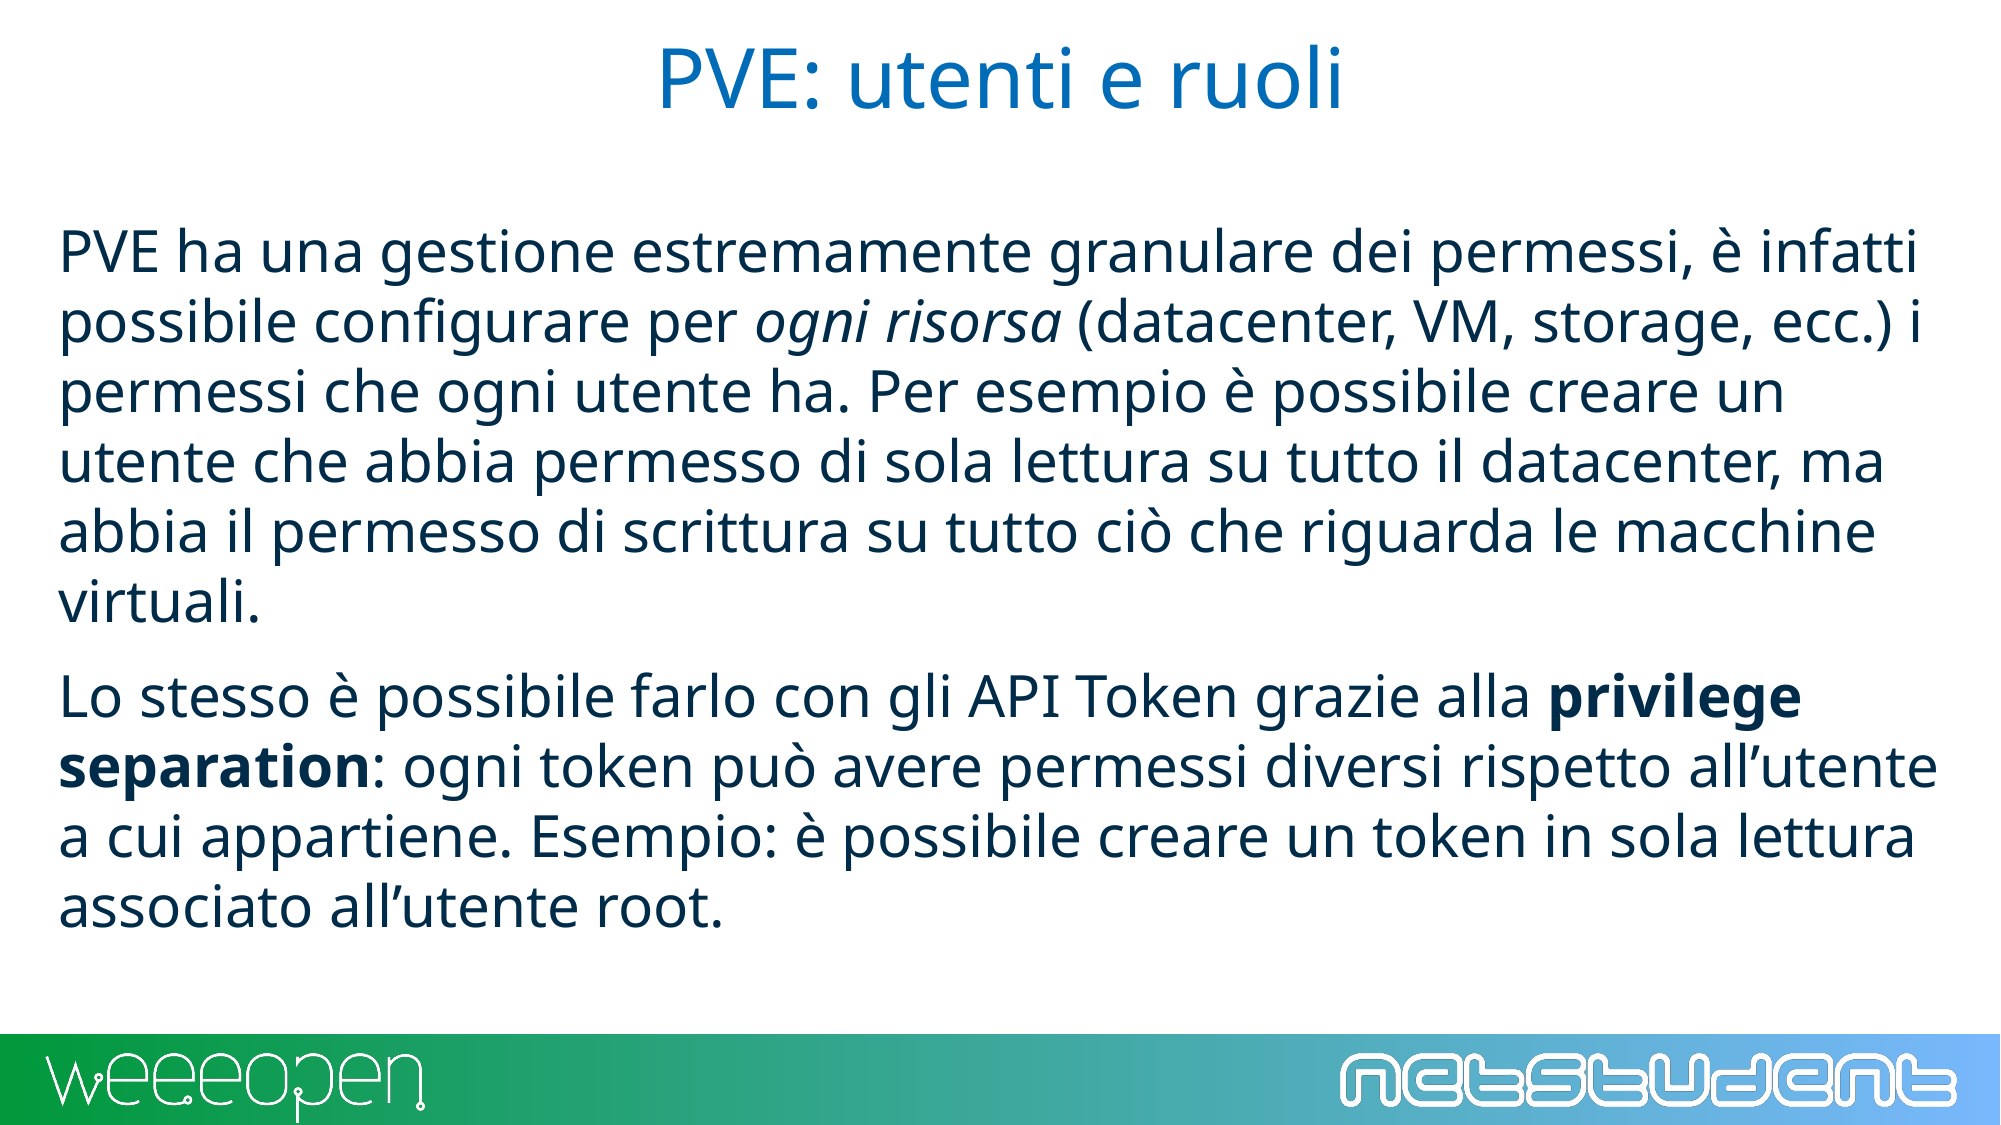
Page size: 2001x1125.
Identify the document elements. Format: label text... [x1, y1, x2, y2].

list PVE ha una gestione estremamente granulare dei permessi, è infatti possibile configurare per ogni risorsa (datacenter, VM, storage, ecc.) i permessi che ogni utente ha. Per esempio è possibile creare un utente che abbia permesso di sola lettura su tutto il datacenter, ma abbia il permesso di scrittura su tutto ciò che riguarda le macchine virtuali. Lo stesso è possibile farlo con gli API Token grazie alla privilege separation: ogni token può avere permessi diversi rispetto all’utente a cui appartiene. Esempio: è possibile creare un token in sola lettura associato all’utente root. [43, 206, 1959, 916]
picture [45, 1053, 425, 1123]
title PVE: utenti e ruoli [43, 29, 1959, 206]
picture [1340, 1053, 1957, 1107]
